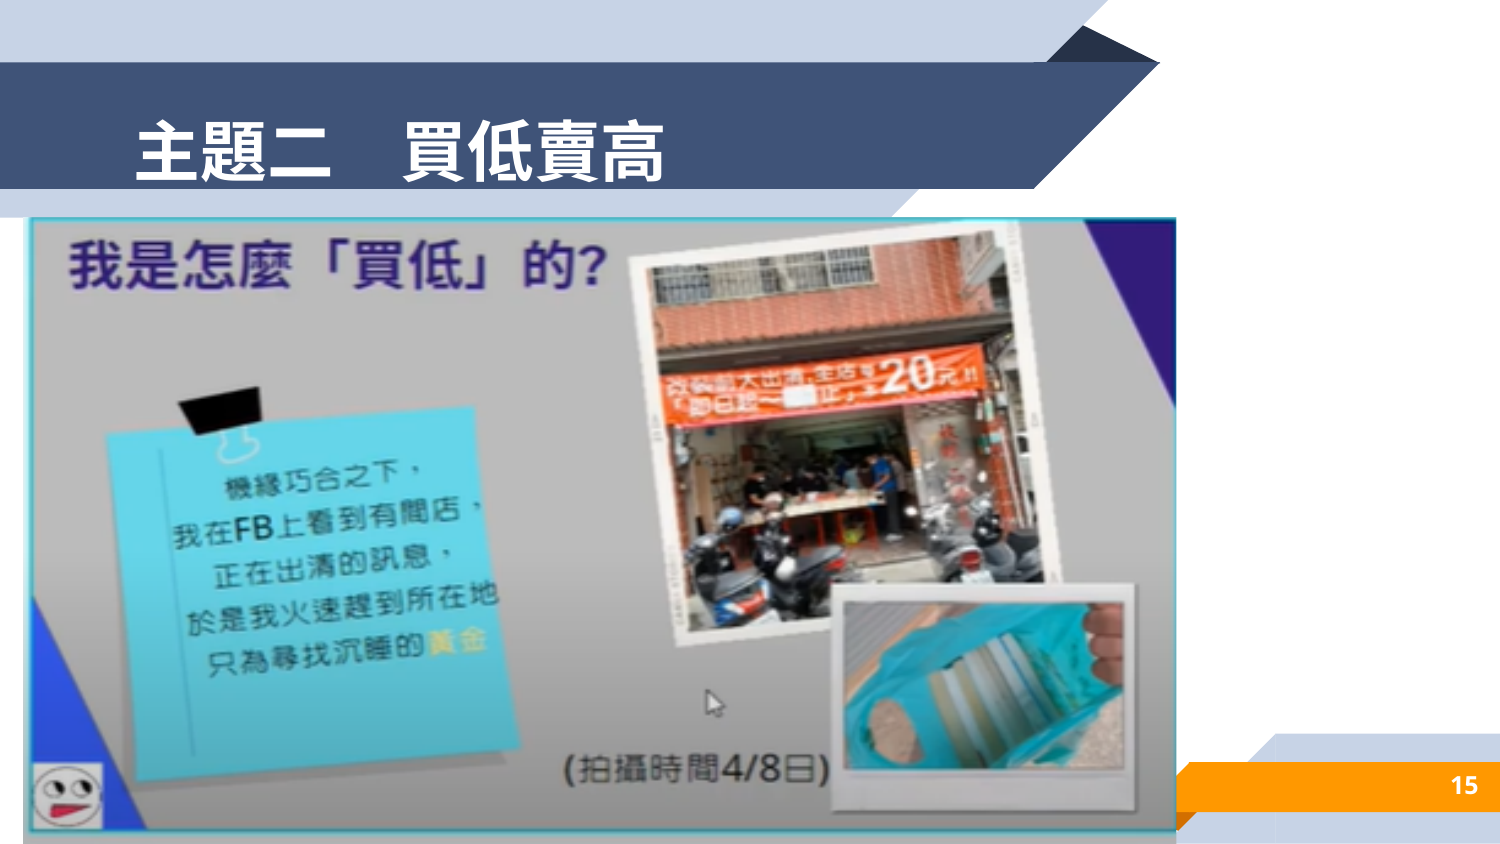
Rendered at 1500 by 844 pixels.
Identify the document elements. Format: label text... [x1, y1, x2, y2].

title 主題二 買低賣高 [133, 64, 997, 190]
picture [23, 217, 1177, 844]
slide_number <編號> [1249, 760, 1494, 813]
